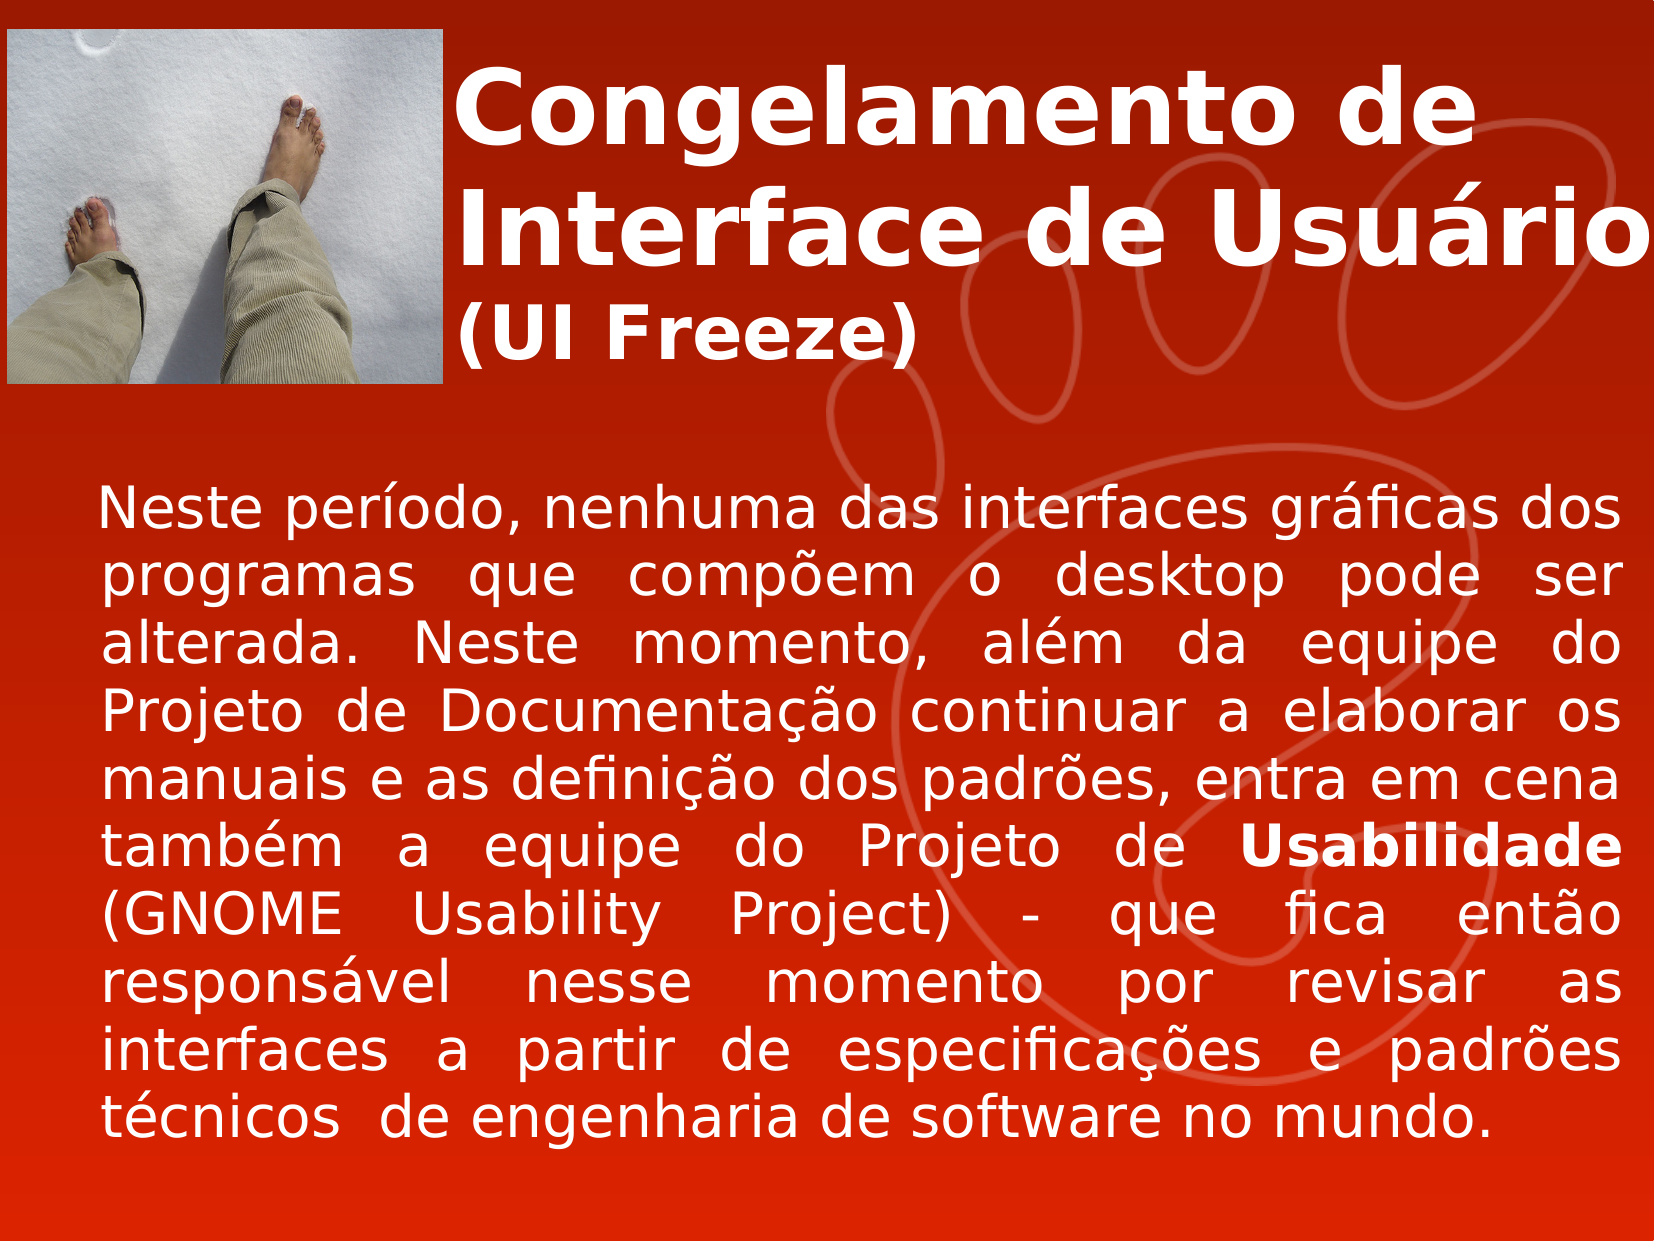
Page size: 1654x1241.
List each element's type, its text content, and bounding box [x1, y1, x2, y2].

picture [7, 29, 383, 384]
list Neste período, nenhuma das interfaces gráficas dos programas que compõem o desktop pode ser alterada. Neste momento, além da equipe do Projeto de Documentação continuar a elaborar os manuais e as definição dos padrões, entra em cena também a equipe do Projeto de Usabilidade (GNOME Usability Project) - que fica então responsável nesse momento por revisar as interfaces a partir de especificações e padrões técnicos de engenharia de software no mundo. [29, 474, 1625, 1152]
title Congelamento de Interface de Usuário (UI Freeze) [383, 0, 1654, 668]
